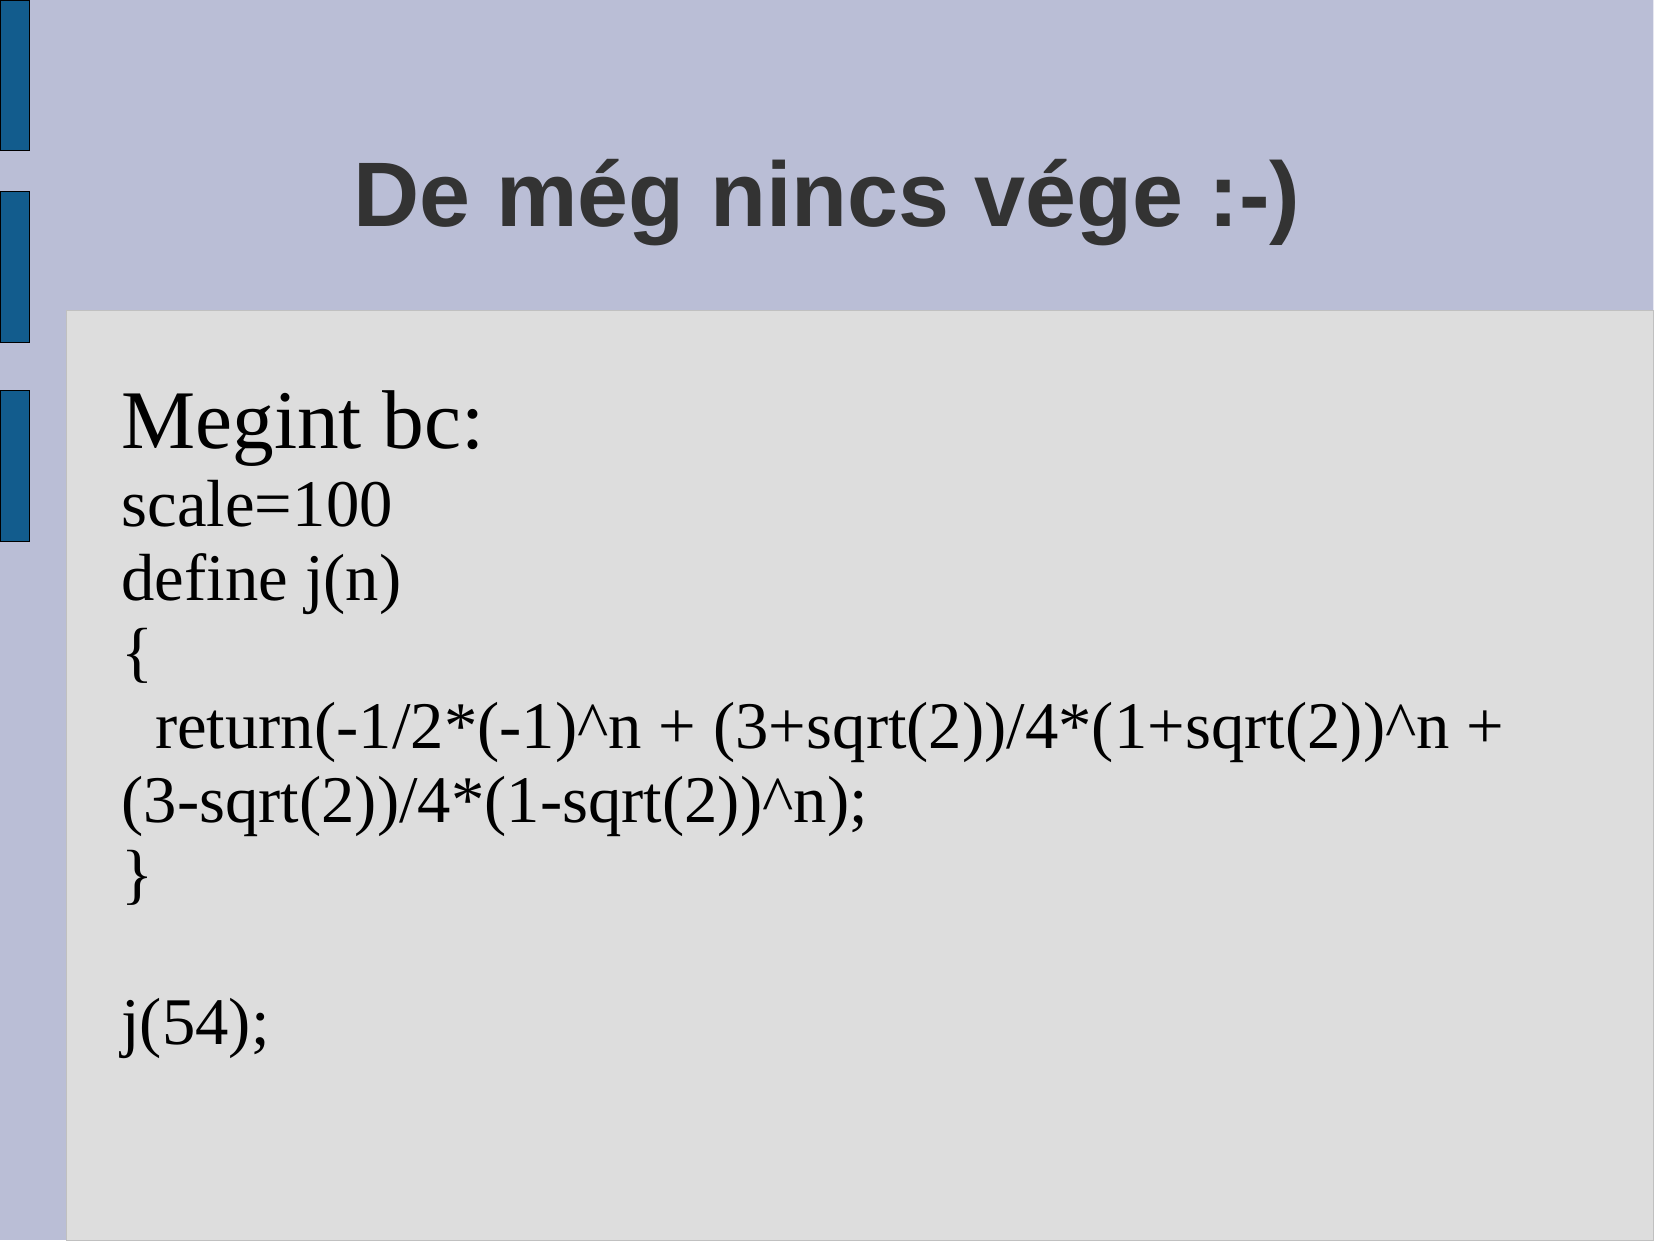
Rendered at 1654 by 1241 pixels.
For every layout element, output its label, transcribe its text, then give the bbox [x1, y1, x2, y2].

title De még nincs vége :-) [121, 91, 1534, 299]
subtitle Megint bc: scale=100 define j(n) { return(-1/2*(-1)^n + (3+sqrt(2))/4*(1+sqrt(2))^n + (3-sqrt(2))/4*(1-sqrt(2))^n); } j(54); [121, 352, 1534, 1156]
